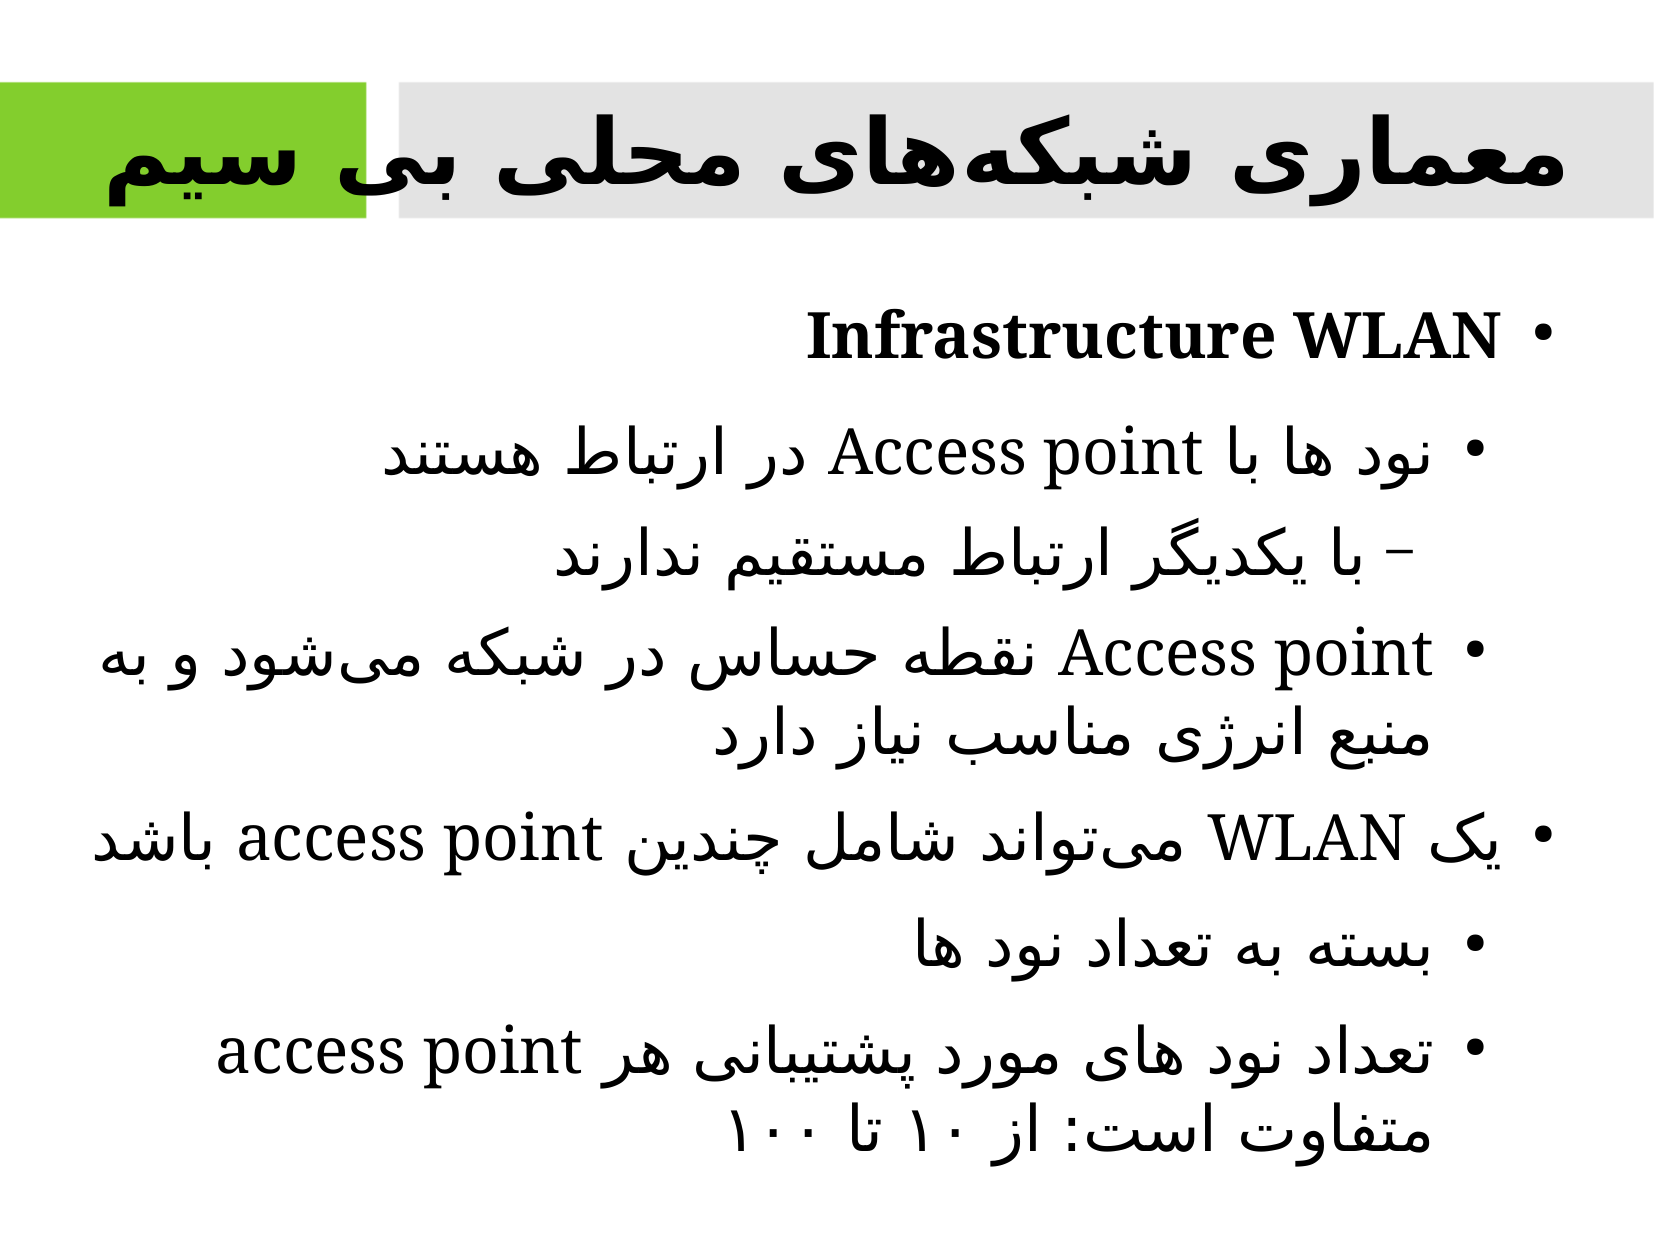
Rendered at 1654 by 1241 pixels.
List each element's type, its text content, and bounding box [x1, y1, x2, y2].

picture [0, 0, 1654, 1241]
list Infrastructure WLAN نود ها با Access point در ارتباط هستند با یکدیگر ارتباط مستقیم ندارند Access point نقطه حساس در شبکه می‌شود و به منبع انرژی مناسب نیاز دارد یک WLAN می‌تواند شامل چندین access point باشد بسته به تعداد نود ها تعداد نود های مورد پشتیبانی هر access point متفاوت است: از ۱۰ تا ۱۰۰ [82, 290, 1571, 1182]
title معماری شبکه‌های محلی بی سیم [82, 49, 1571, 257]
